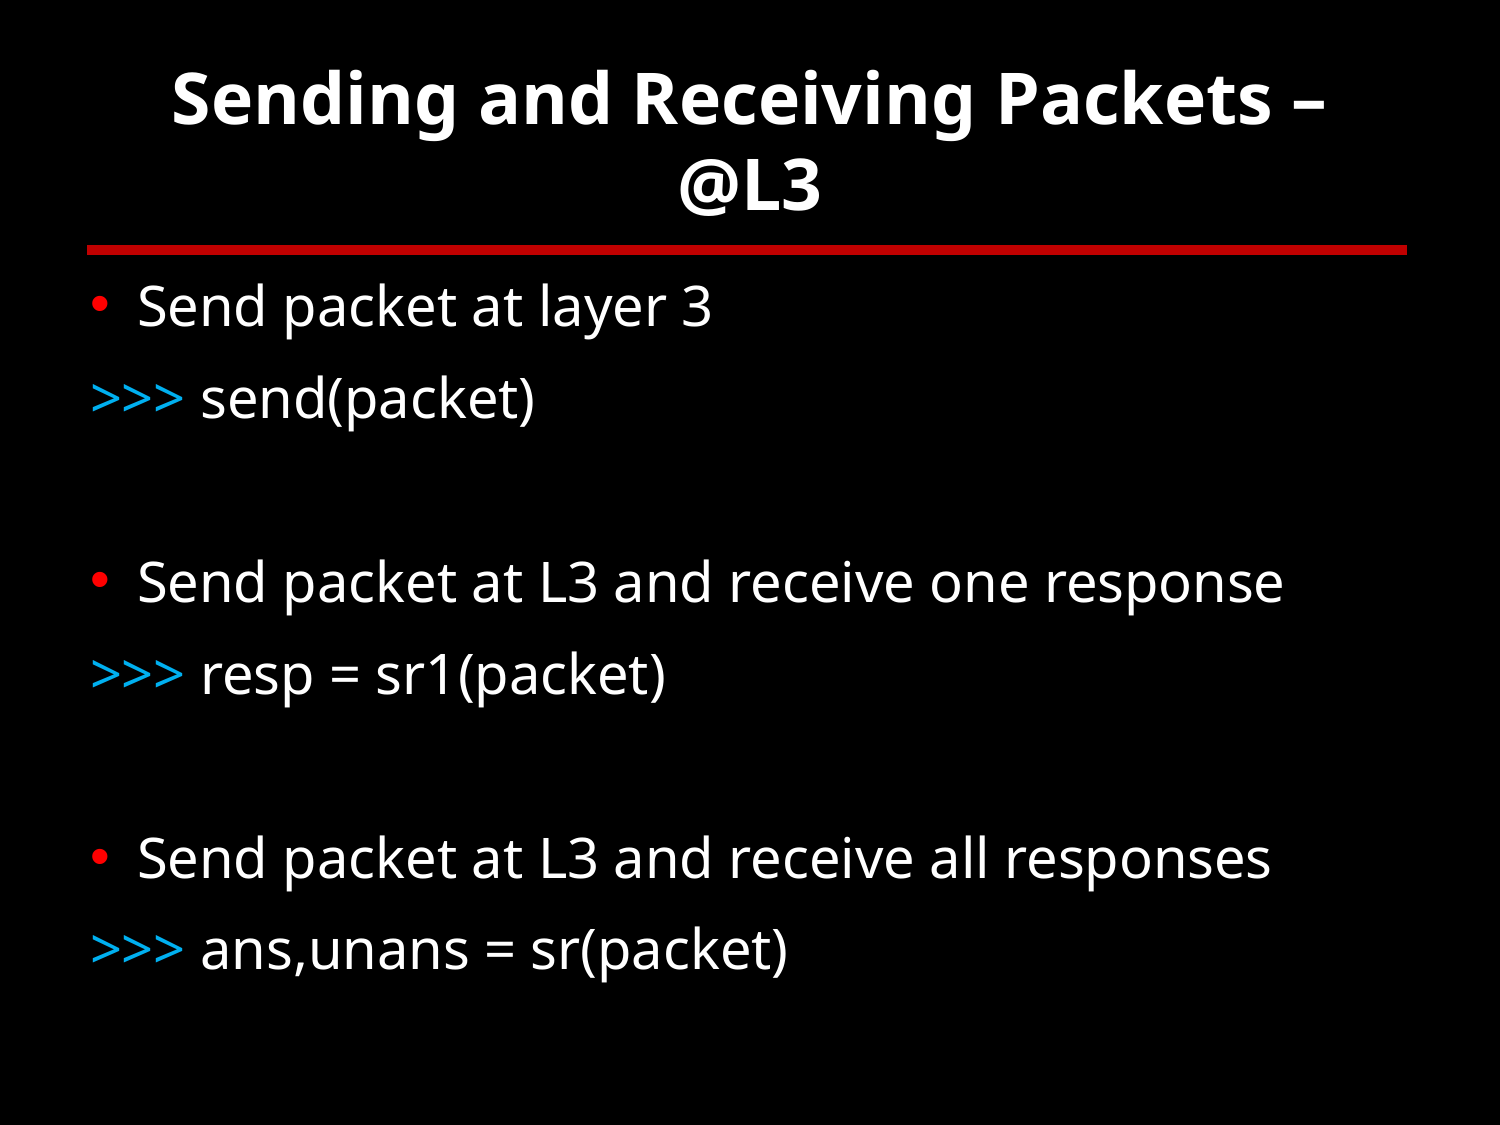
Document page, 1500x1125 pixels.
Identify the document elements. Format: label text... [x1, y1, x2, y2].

title Sending and Receiving Packets – @L3 [75, 45, 1425, 233]
list Send packet at layer 3 >>> send(packet) Send packet at L3 and receive one response >>> resp = sr1(packet) Send packet at L3 and receive all responses >>> ans,unans = sr(packet) [75, 262, 1425, 1005]
